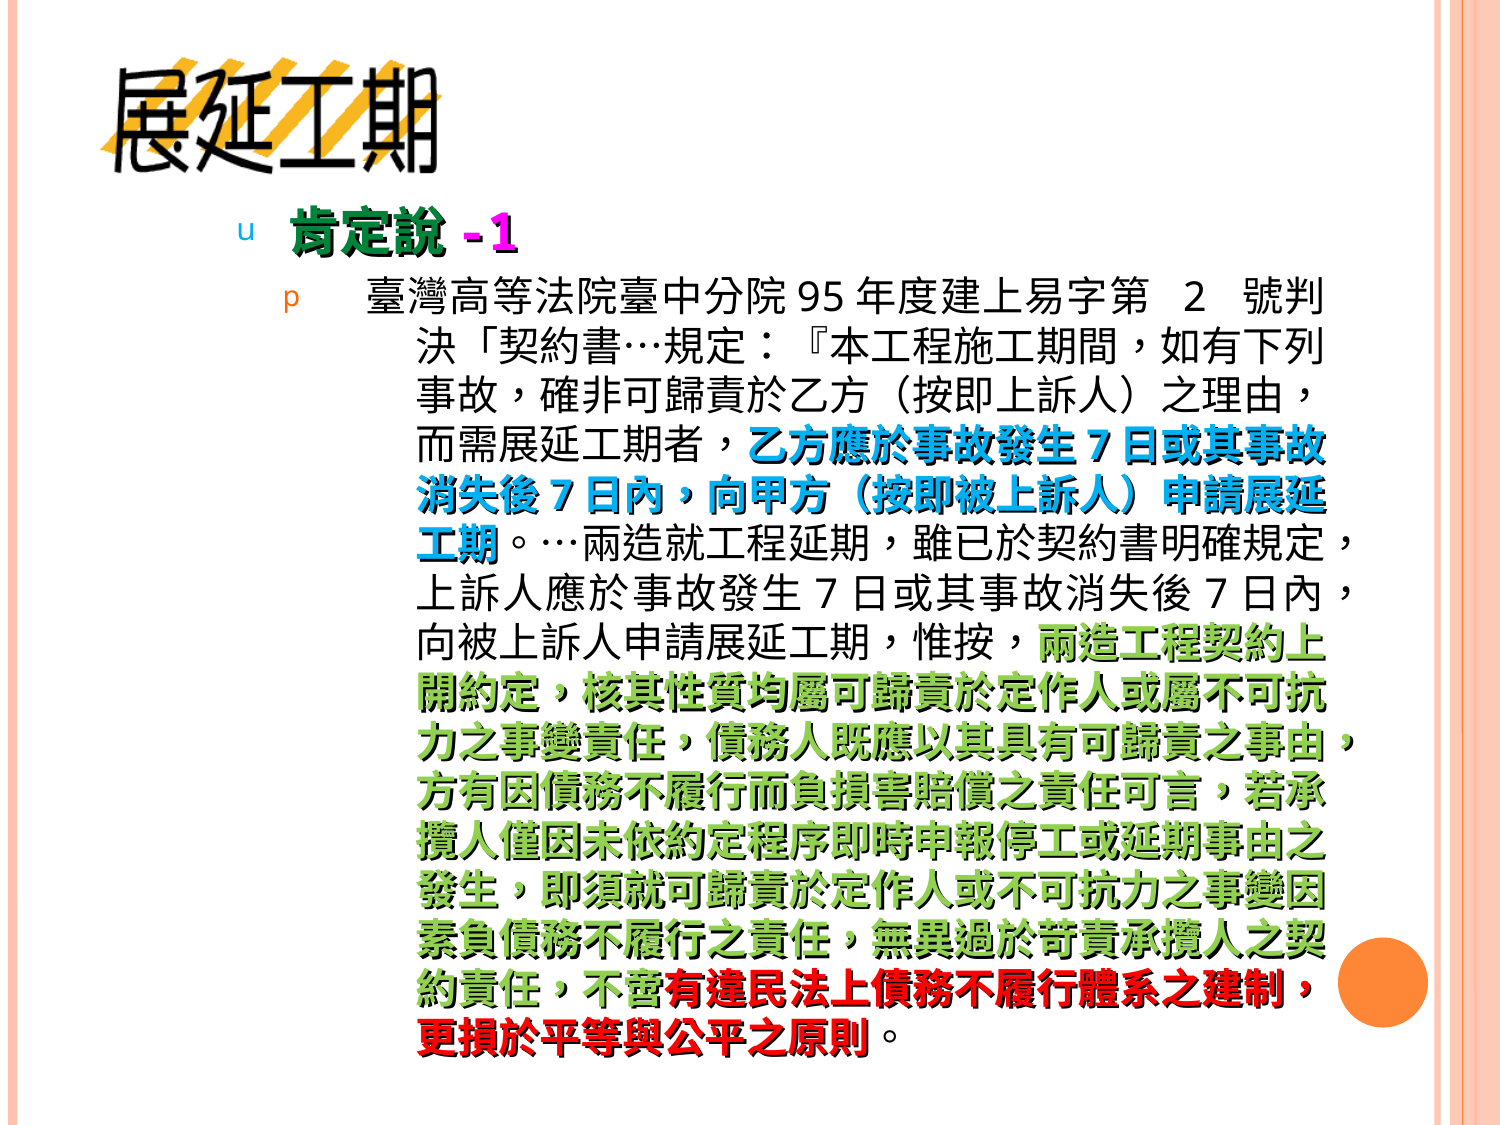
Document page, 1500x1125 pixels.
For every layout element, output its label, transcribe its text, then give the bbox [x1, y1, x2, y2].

picture [100, 54, 449, 178]
list 肯定說-1 臺灣高等法院臺中分院95年度建上易字第 2 號判決「契約書…規定：『本工程施工期間，如有下列事故，確非可歸責於乙方（按即上訴人）之理由，而需展延工期者，乙方應於事故發生7日或其事故消失後7日內，向甲方（按即被上訴人）申請展延工期。…兩造就工程延期，雖已於契約書明確規定，上訴人應於事故發生7日或其事故消失後7日內，向被上訴人申請展延工期，惟按，兩造工程契約上開約定，核其性質均屬可歸責於定作人或屬不可抗力之事變責任，債務人既應以其具有可歸責之事由，方有因債務不履行而負損害賠償之責任可言，若承攬人僅因未依約定程序即時申報停工或延期事由之發生，即須就可歸責於定作人或不可抗力之事變因素負債務不履行之責任，無異過於苛責承攬人之契約責任，不啻有違民法上債務不履行體系之建制，更損於平等與公平之原則。 [29, 208, 1341, 1125]
